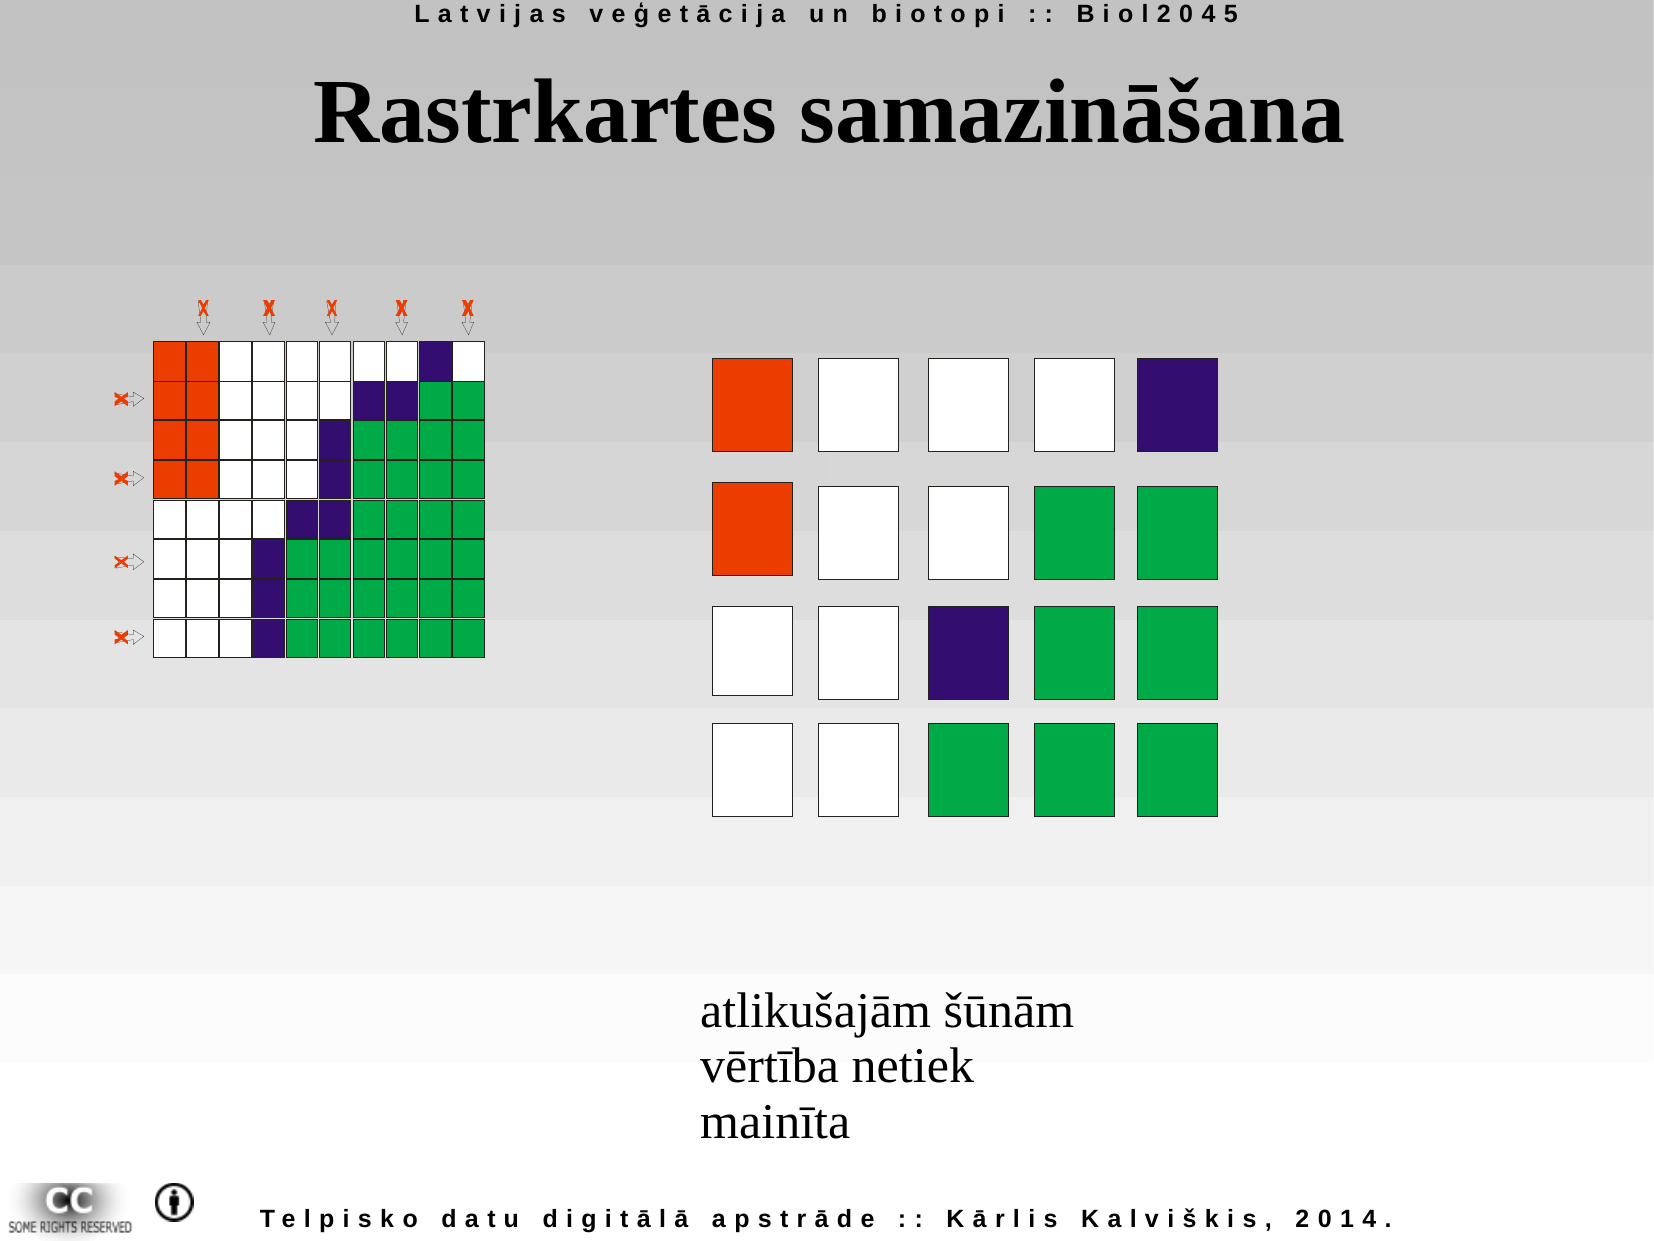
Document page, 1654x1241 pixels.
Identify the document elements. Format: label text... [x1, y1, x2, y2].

text_box atlikušajām šūnām vērtība netiek mainīta [700, 982, 1138, 1096]
title Rastrkartes samazināšana [34, 61, 1626, 296]
picture [0, 0, 1654, 1241]
